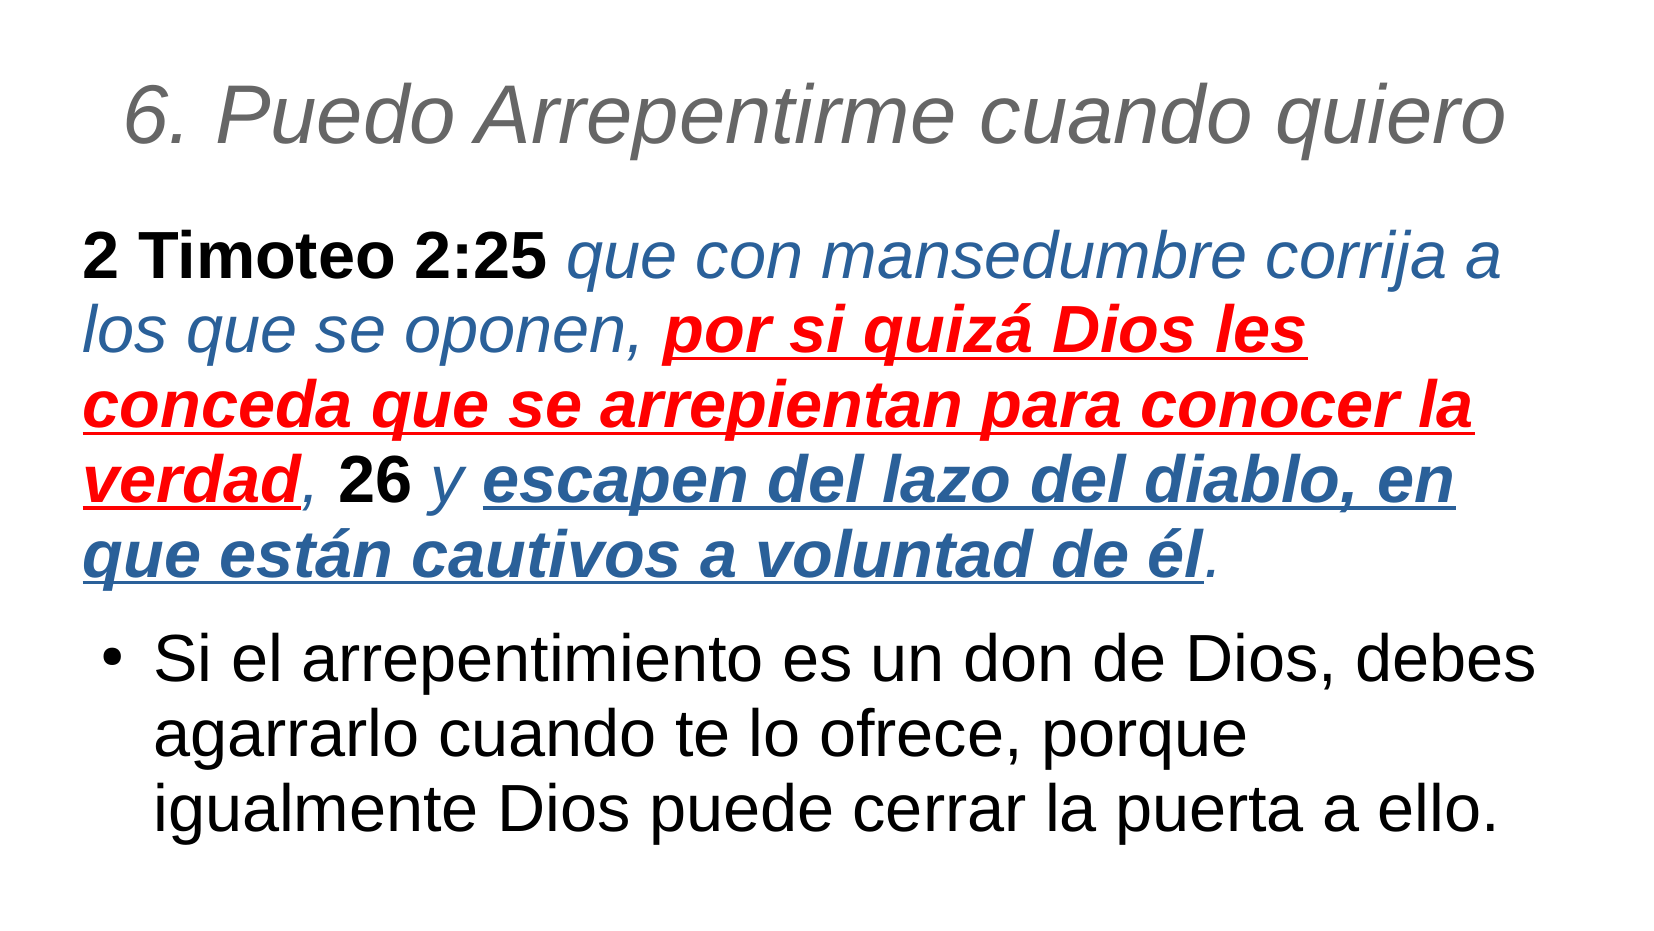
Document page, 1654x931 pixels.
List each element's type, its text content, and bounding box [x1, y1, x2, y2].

list 2 Timoteo 2:25 que con mansedumbre corrija a los que se oponen, por si quizá Dios les conceda que se arrepientan para conocer la verdad, 26 y escapen del lazo del diablo, en que están cautivos a voluntad de él. Si el arrepentimiento es un don de Dios, debes agarrarlo cuando te lo ofrece, porque igualmente Dios puede cerrar la puerta a ello. [82, 217, 1571, 886]
title 6. Puedo Arrepentirme cuando quiero [82, 37, 1571, 193]
